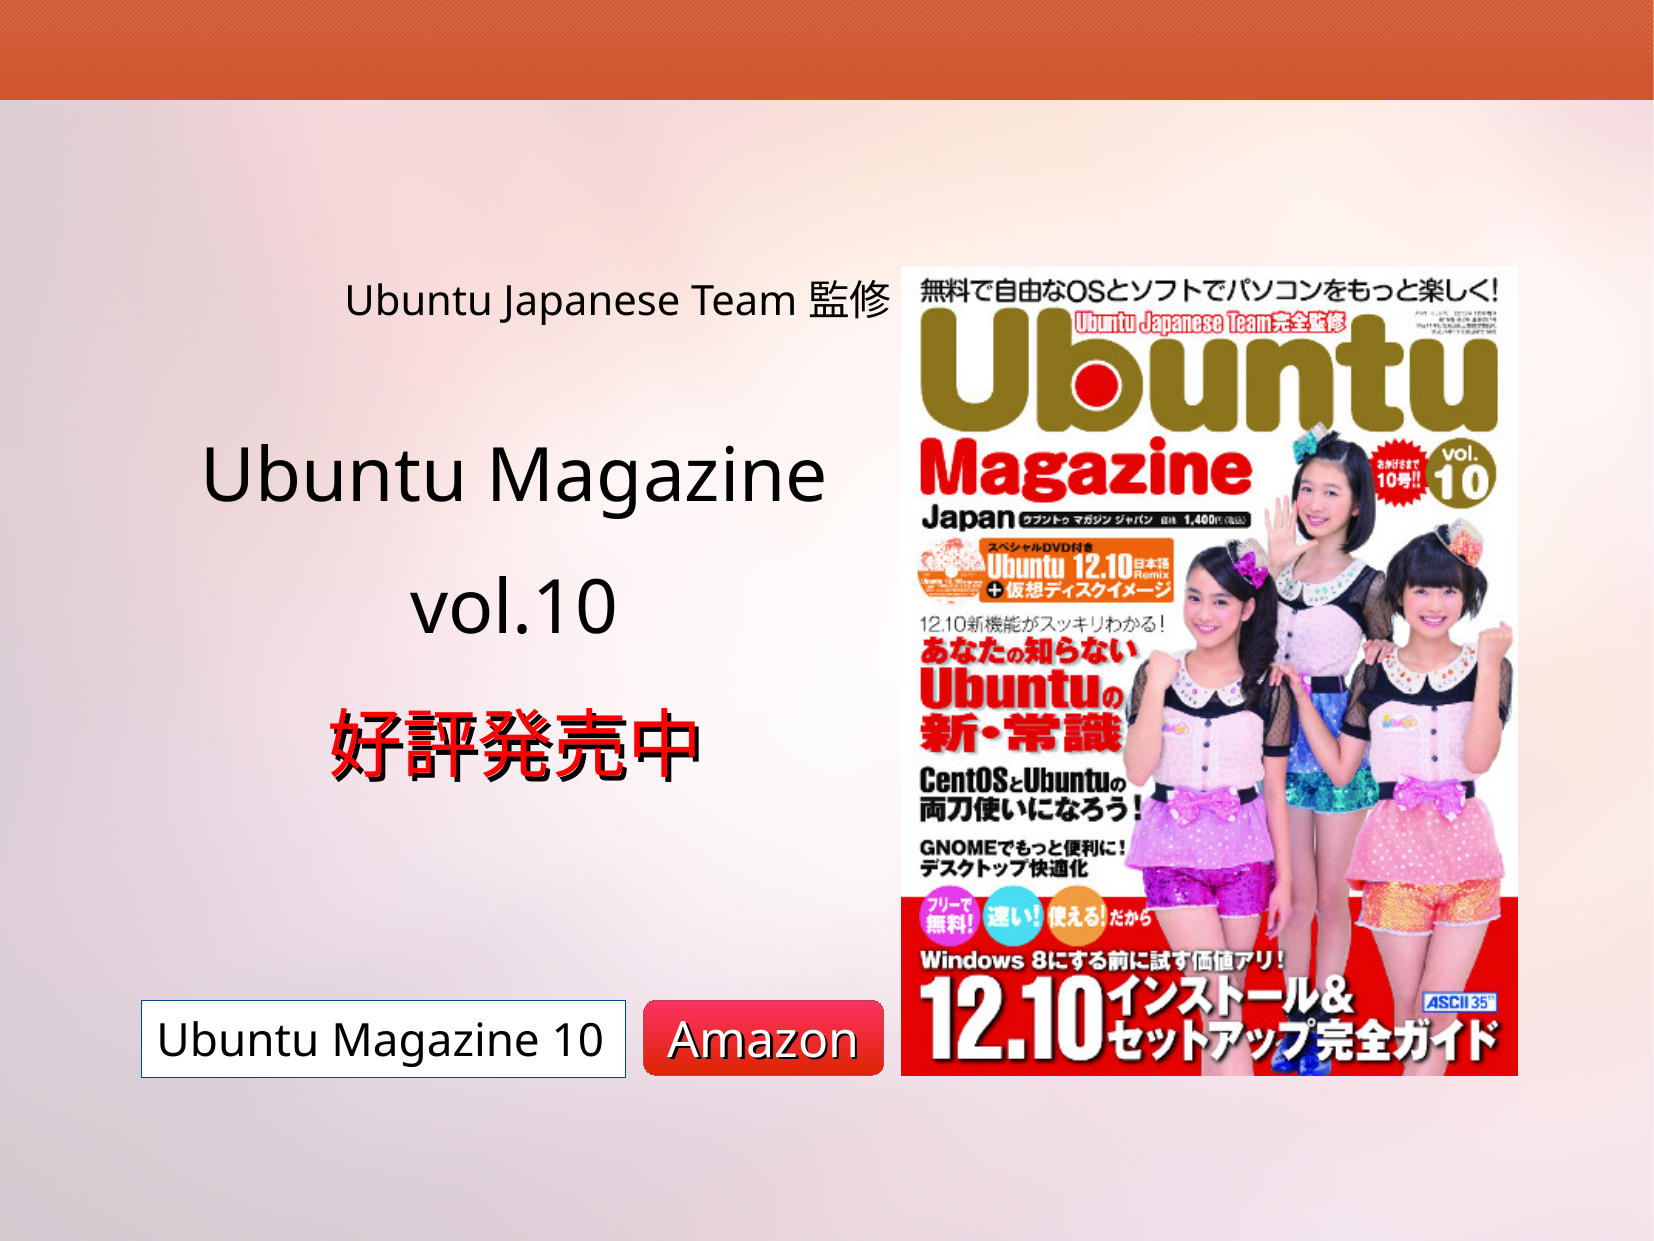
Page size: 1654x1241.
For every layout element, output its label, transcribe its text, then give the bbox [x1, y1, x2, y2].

text_box Amazon [643, 1000, 884, 1076]
list Ubuntu Japanese Team 監修 Ubuntu Magazine vol.10 好評発売中 [137, 267, 892, 963]
picture [0, 0, 1654, 1241]
text_box Ubuntu Magazine 10 [141, 1000, 626, 1065]
